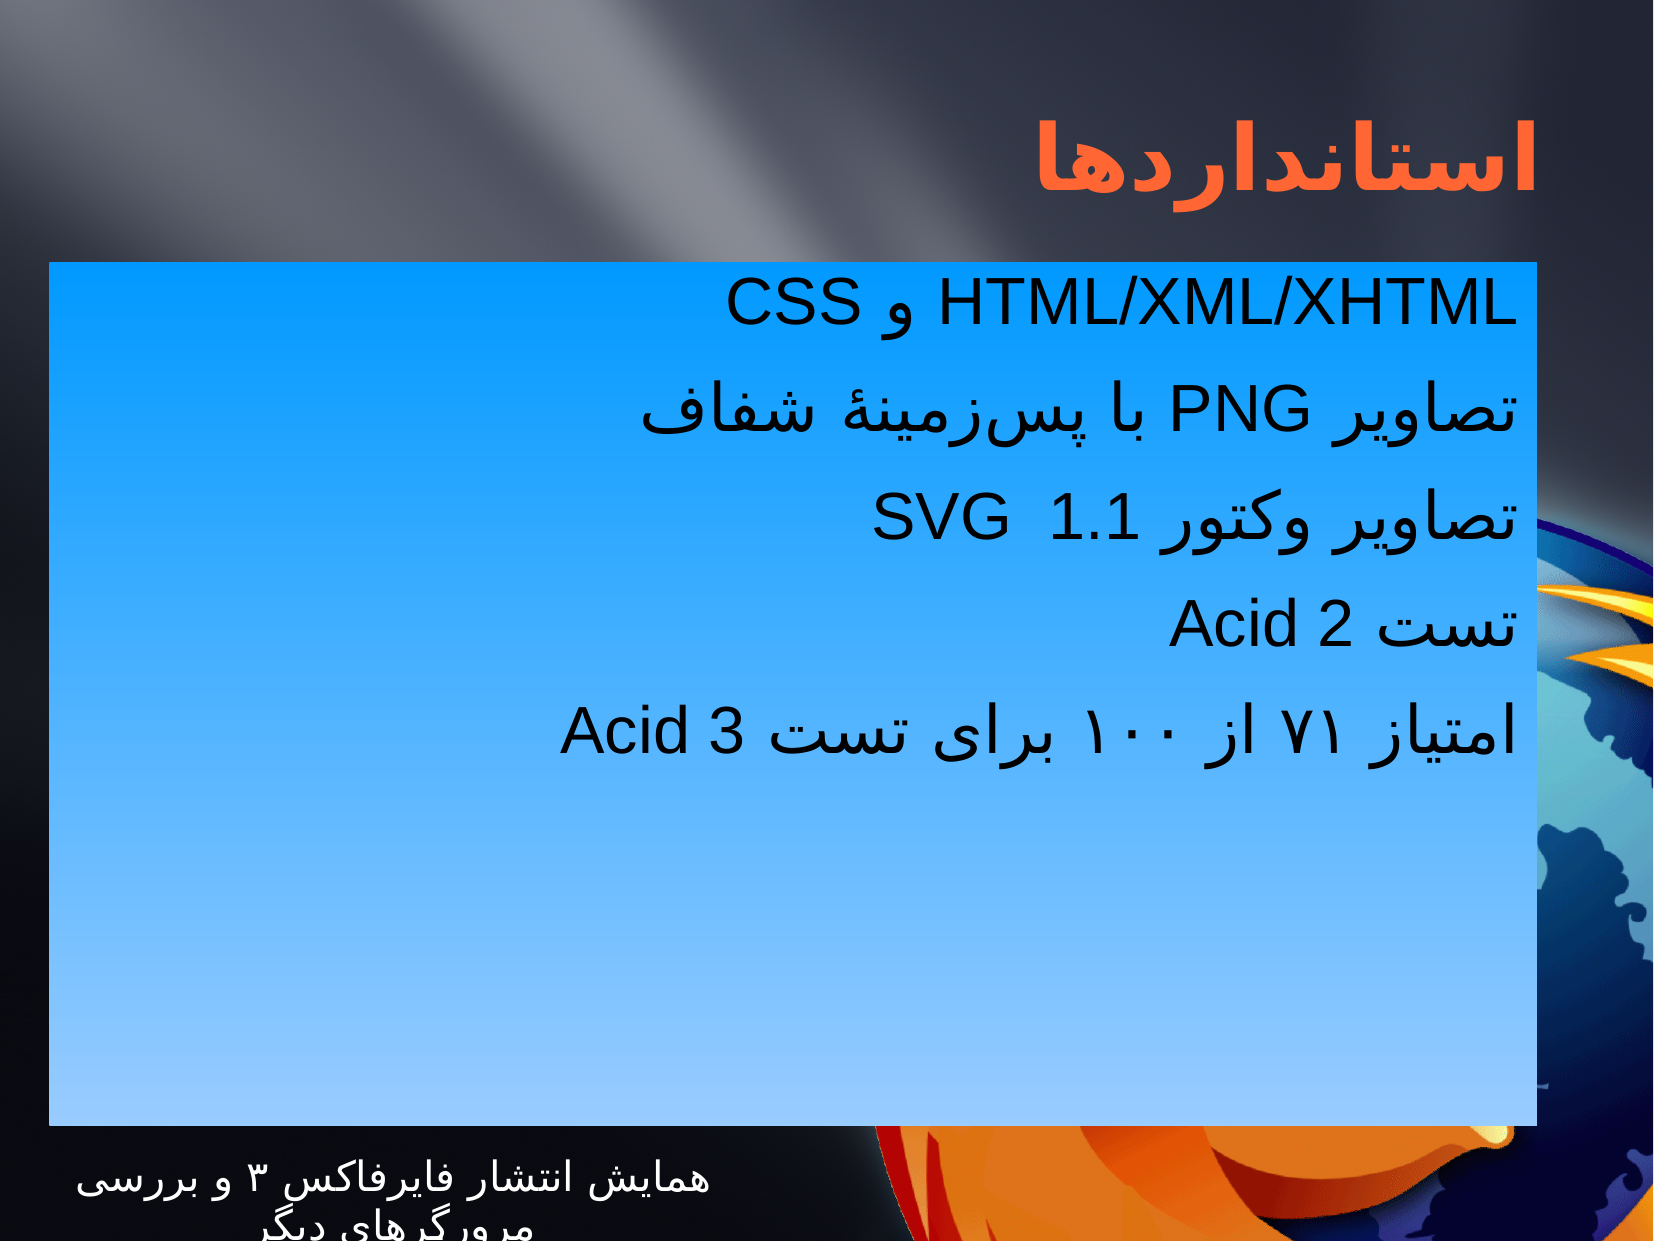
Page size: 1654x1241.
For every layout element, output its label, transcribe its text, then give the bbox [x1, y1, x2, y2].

title استانداردها [149, 55, 1575, 263]
picture [521, 1231, 528, 1237]
list HTML/XML/XHTML و CSS تصاویر PNG با پس‌زمینهٔ شفاف تصاویر وکتور SVG 1.1 تست Acid 2 امتیاز ۷۱ از ۱۰۰ برای تست Acid 3 [49, 262, 1537, 1126]
picture [0, 0, 1654, 1241]
